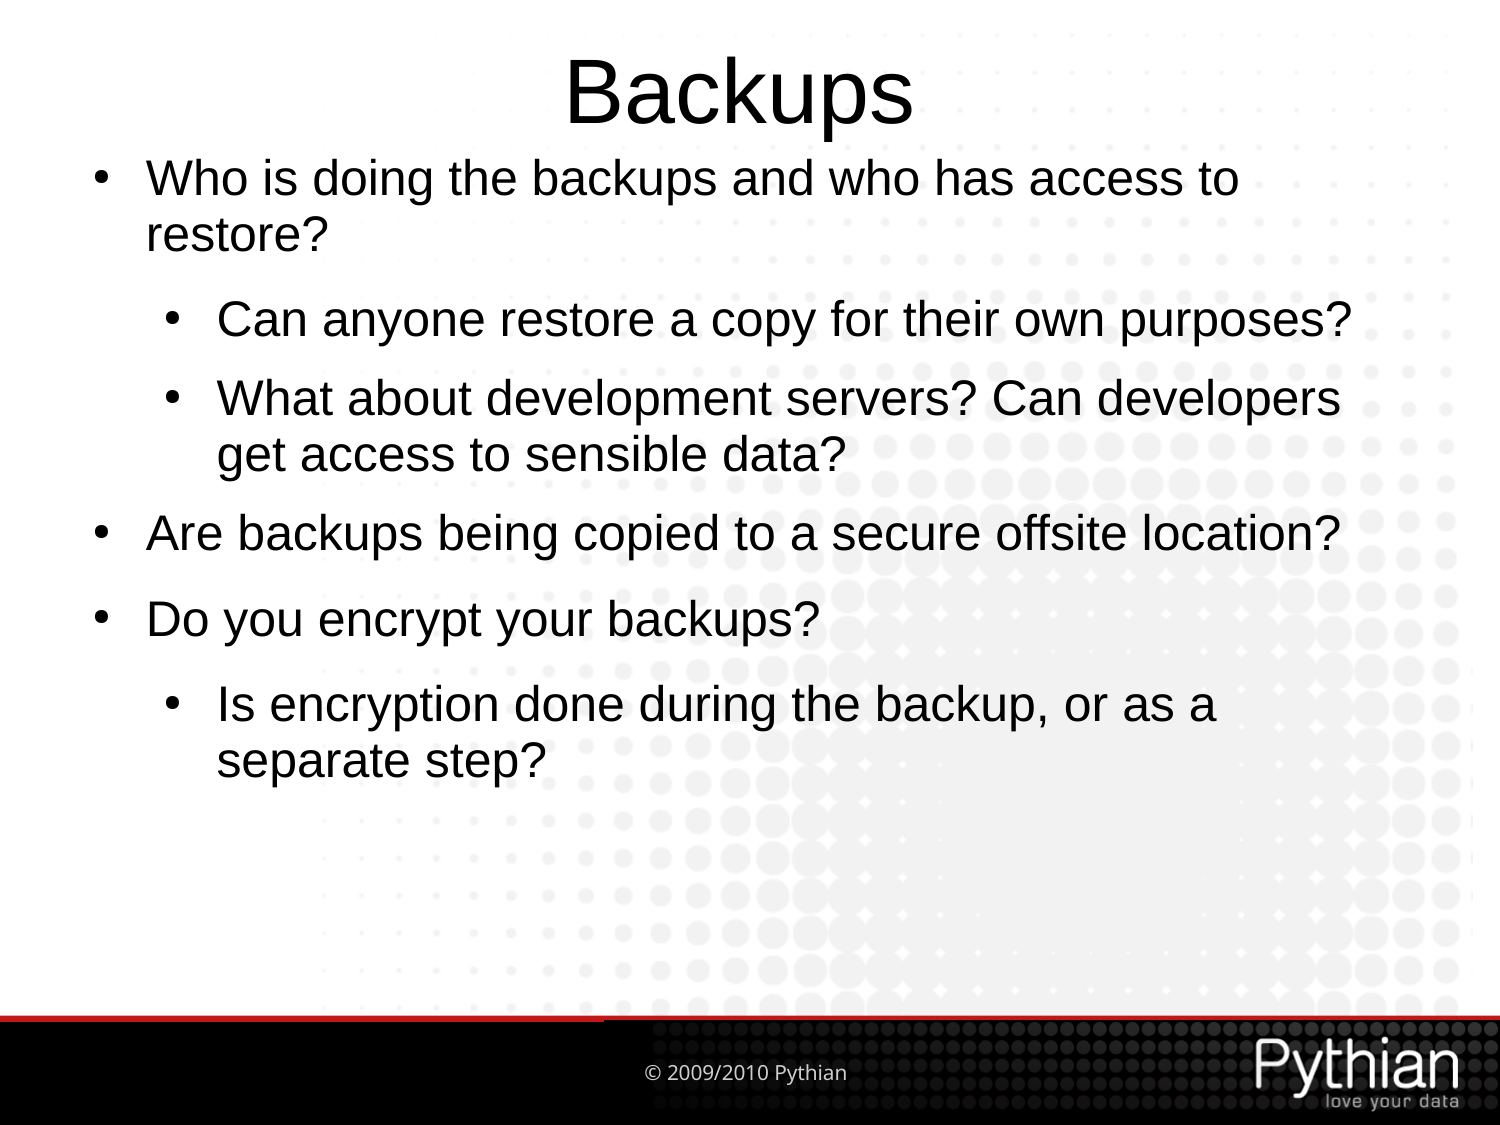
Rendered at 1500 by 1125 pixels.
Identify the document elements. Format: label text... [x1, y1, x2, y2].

picture [314, 32, 1473, 1015]
list Who is doing the backups and who has access to restore? Can anyone restore a copy for their own purposes? What about development servers? Can developers get access to sensible data? Are backups being copied to a secure offsite location? Do you encrypt your backups? Is encryption done during the backup, or as a separate step? [75, 149, 1425, 991]
title Backups [72, 36, 1407, 147]
picture [604, 1020, 1500, 1125]
